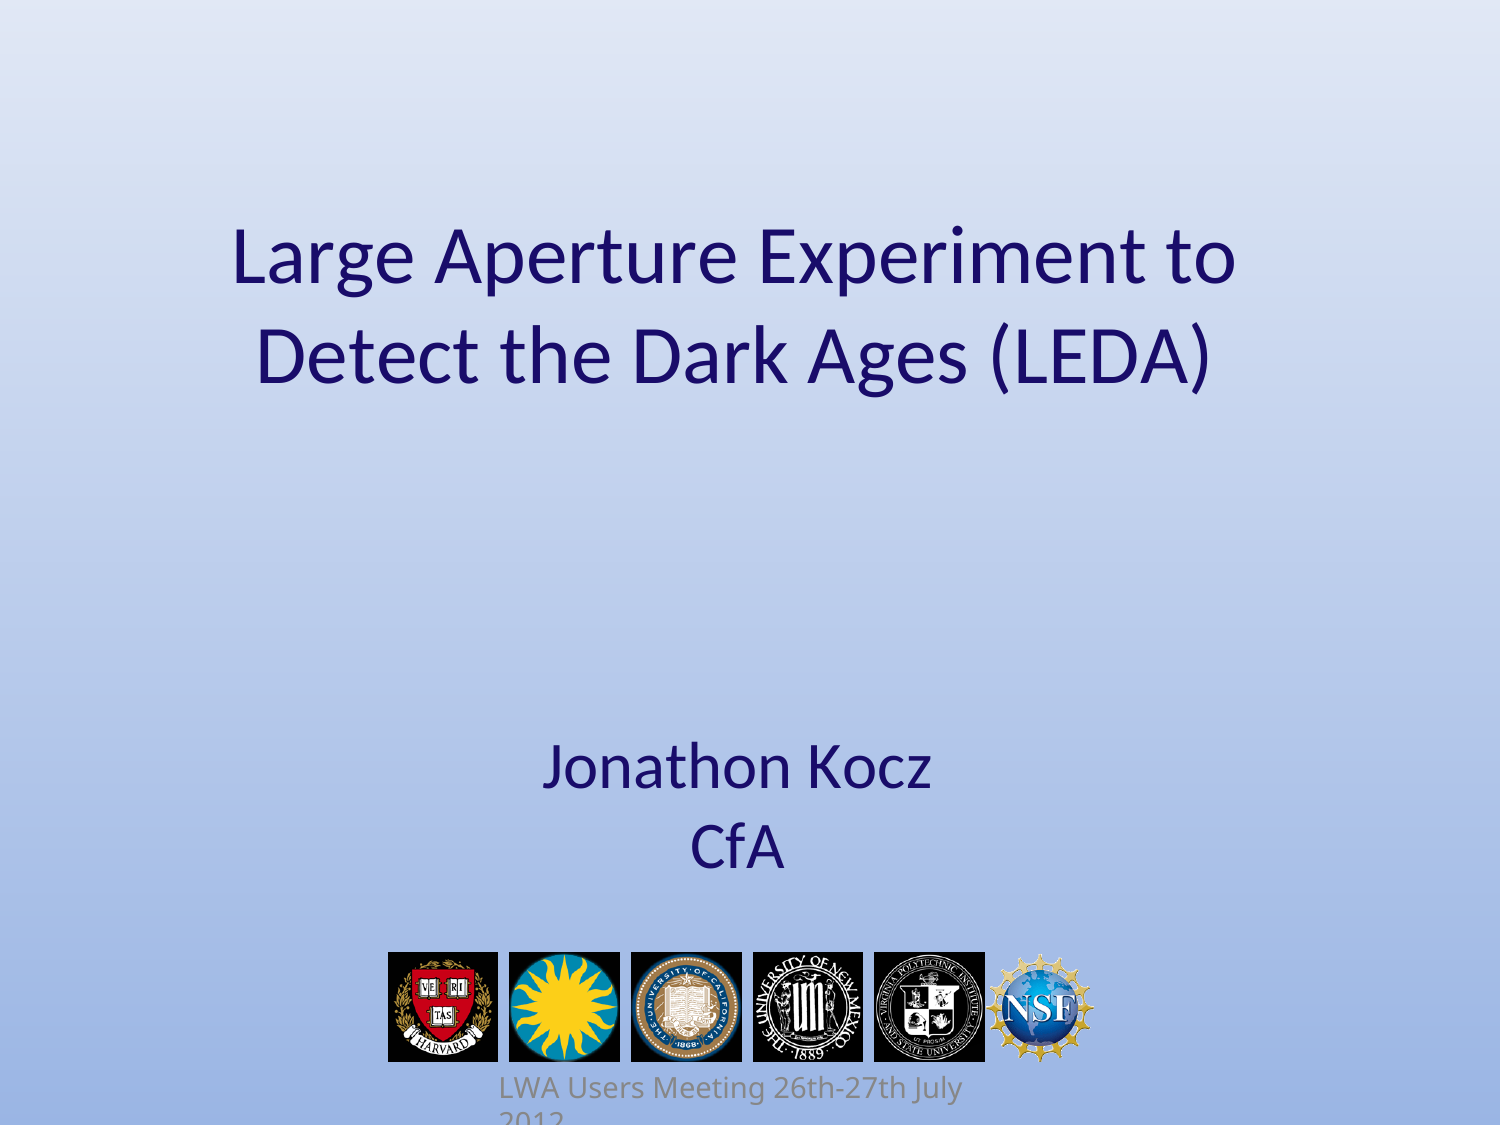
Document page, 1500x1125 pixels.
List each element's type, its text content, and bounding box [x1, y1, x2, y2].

text_box Jonathon Kocz CfA [87, 425, 1388, 970]
text_box LWA Users Meeting 26th-27th July 2012 [483, 1062, 991, 1113]
picture [753, 952, 863, 1062]
picture [388, 952, 498, 1062]
title Large Aperture Experiment to Detect the Dark Ages (LEDA) [135, 179, 1336, 422]
picture [874, 952, 1095, 1063]
picture [631, 952, 742, 1062]
picture [509, 952, 620, 1062]
